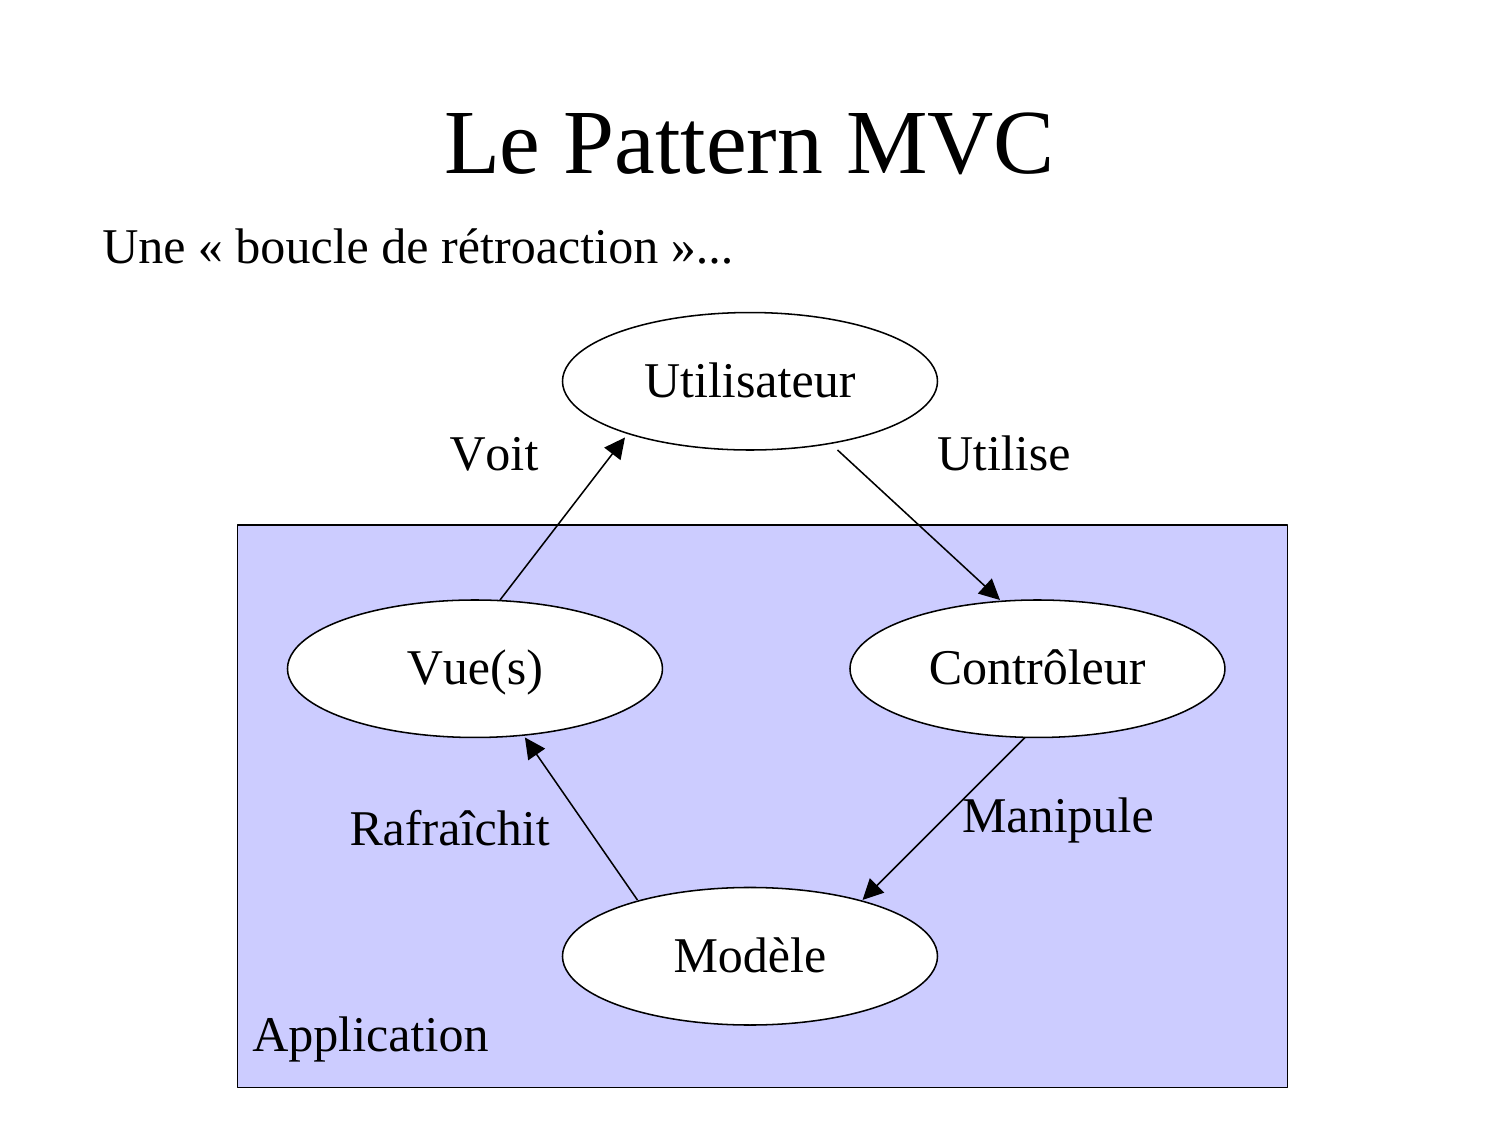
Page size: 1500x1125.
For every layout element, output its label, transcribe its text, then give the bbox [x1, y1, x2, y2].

text_box Voit [434, 419, 554, 495]
text_box Rafraîchit [334, 794, 565, 870]
text_box [237, 525, 1288, 1088]
text_box Contrôleur [905, 620, 1170, 718]
text_box Modèle [618, 907, 882, 1005]
text_box Manipule [947, 781, 1169, 857]
text_box Une « boucle de rétroaction »... [87, 212, 748, 288]
text_box Application [237, 999, 504, 1075]
text_box [619, 312, 881, 332]
text_box Utilise [922, 419, 1086, 495]
text_box Vue(s) [342, 620, 607, 718]
text_box Utilisateur [618, 332, 882, 430]
title Le Pattern MVC [112, 50, 1388, 238]
text_box [562, 332, 938, 451]
